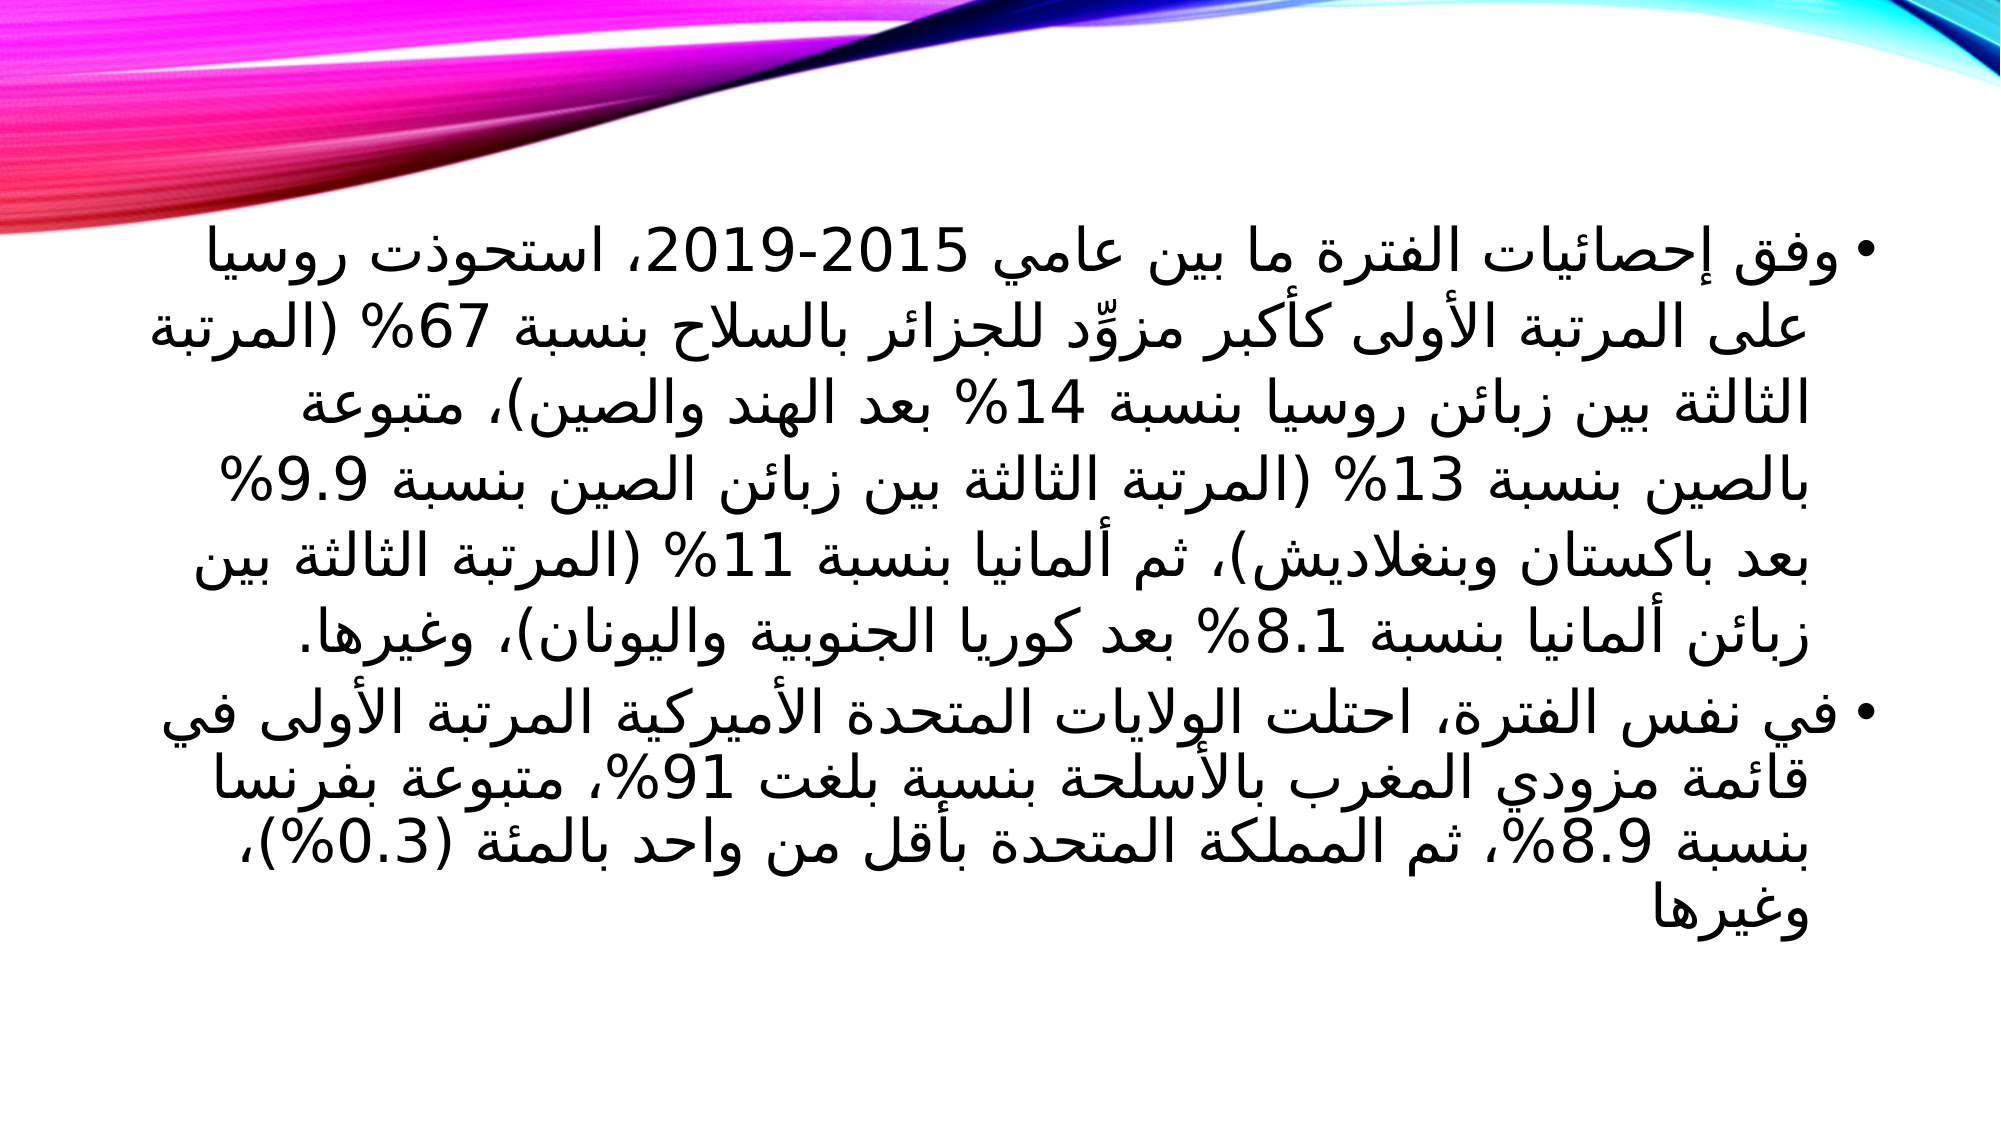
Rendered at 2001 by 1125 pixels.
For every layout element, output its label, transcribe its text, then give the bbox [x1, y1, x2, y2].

list وفق إحصائيات الفترة ما بين عامي 2015-2019، استحوذت روسيا على المرتبة الأولى كأكبر مزوِّد للجزائر بالسلاح بنسبة 67% (المرتبة الثالثة بين زبائن روسيا بنسبة 14% بعد الهند والصين)، متبوعة بالصين بنسبة 13% (المرتبة الثالثة بين زبائن الصين بنسبة 9.9% بعد باكستان وبنغلاديش)، ثم ألمانيا بنسبة 11% (المرتبة الثالثة بين زبائن ألمانيا بنسبة 8.1% بعد كوريا الجنوبية واليونان)، وغيرها. في نفس الفترة، احتلت الولايات المتحدة الأميركية المرتبة الأولى في قائمة مزودي المغرب بالأسلحة بنسبة بلغت 91%، متبوعة بفرنسا بنسبة 8.9%، ثم المملكة المتحدة بأقل من واحد بالمئة (0.3%)، وغيرها [112, 199, 1888, 1021]
